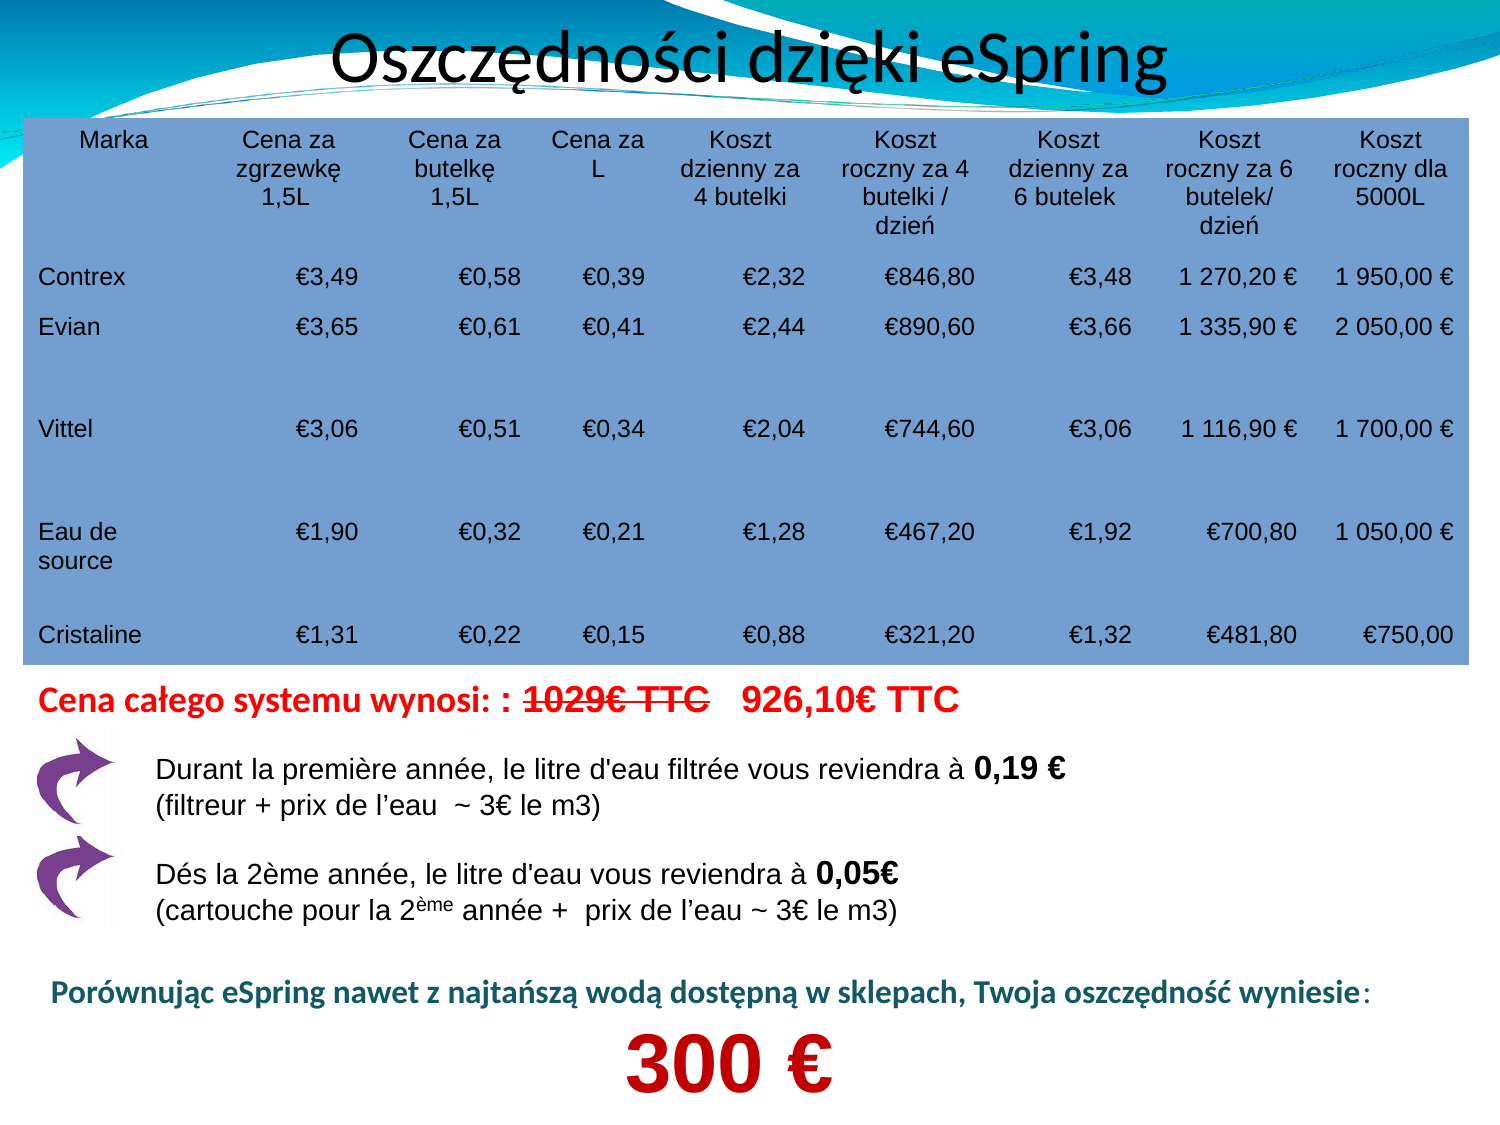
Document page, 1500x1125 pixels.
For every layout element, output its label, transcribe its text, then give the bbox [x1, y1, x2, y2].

table_cell €0,22 [373, 613, 536, 665]
table_cell €2,32 [660, 255, 821, 304]
table_cell €846,80 [821, 255, 990, 304]
table_cell €750,00 [1312, 613, 1469, 665]
table_cell €3,66 [990, 304, 1147, 407]
table_cell €0,34 [536, 407, 660, 510]
text_box Dés la 2ème année, le litre d'eau vous reviendra à 0,05€ (cartouche pour la 2ème année + prix de l’eau ~ 3€ le m3) [140, 843, 1114, 935]
table_cell €1,90 [204, 510, 373, 613]
table_header Cena za zgrzewkę 1,5L [204, 118, 373, 255]
table_cell 1 116,90 € [1147, 407, 1312, 510]
table_header Koszt roczny za 6 butelek/ dzień [1147, 118, 1312, 255]
table_cell €2,44 [660, 304, 821, 407]
table_cell 1 335,90 € [1147, 304, 1312, 407]
table_cell 1 270,20 € [1147, 255, 1312, 304]
table_cell €0,39 [536, 255, 660, 304]
table_cell €1,32 [990, 613, 1147, 665]
table_cell €744,60 [821, 407, 990, 510]
table_cell 1 050,00 € [1312, 510, 1469, 613]
table_cell €467,20 [821, 510, 990, 613]
table_cell €1,92 [990, 510, 1147, 613]
picture [23, 774, 124, 930]
table_header Koszt dzienny za 4 butelki [660, 118, 821, 255]
table_header Koszt dzienny za 6 butelek [990, 118, 1147, 255]
table_header Cena za butelkę 1,5L [373, 118, 536, 255]
table_cell €0,41 [536, 304, 660, 407]
table_cell €481,80 [1147, 613, 1312, 665]
table_cell €3,65 [204, 304, 373, 407]
table_cell €0,32 [373, 510, 536, 613]
table_cell Eau de source [23, 510, 204, 613]
table_cell €3,06 [204, 407, 373, 510]
table_cell €1,28 [660, 510, 821, 613]
table_header Cena za L [536, 118, 660, 255]
table_cell €890,60 [821, 304, 990, 407]
table_cell Contrex [23, 255, 204, 304]
table_cell €2,04 [660, 407, 821, 510]
table_cell €0,58 [373, 255, 536, 304]
table_header Koszt roczny dla 5000L [1312, 118, 1469, 255]
table_cell €0,15 [536, 613, 660, 665]
text_box Cena całego systemu wynosi: : 1029€ TTC 926,10€ TTC [23, 667, 1471, 774]
table_cell Vittel [23, 407, 204, 510]
table_cell 2 050,00 € [1312, 304, 1469, 407]
table_cell €3,06 [990, 407, 1147, 510]
table_cell €3,49 [204, 255, 373, 304]
table_cell €700,80 [1147, 510, 1312, 613]
table_header Koszt roczny za 4 butelki / dzień [821, 118, 990, 255]
text_box Oszczędności dzięki eSpring [0, 0, 1500, 106]
text_box Durant la première année, le litre d'eau filtrée vous reviendra à 0,19 € (filtreur + prix de l’eau ~ 3€ le m3) [140, 774, 1383, 829]
table_cell 1 950,00 € [1312, 255, 1469, 304]
table_cell €3,48 [990, 255, 1147, 304]
table_cell €0,61 [373, 304, 536, 407]
table_cell €321,20 [821, 613, 990, 665]
table_cell €0,21 [536, 510, 660, 613]
table_header Marka [23, 118, 204, 255]
table_cell €0,88 [660, 613, 821, 665]
table_cell Evian [23, 304, 204, 407]
text_box Porównując eSpring nawet z najtańszą wodą dostępną w sklepach, Twoja oszczędność wyniesie: 300 € [23, 962, 1483, 1118]
table_cell €0,51 [373, 407, 536, 510]
table_cell €1,31 [204, 613, 373, 665]
table_cell Cristaline [23, 613, 204, 665]
table_cell 1 700,00 € [1312, 407, 1469, 510]
